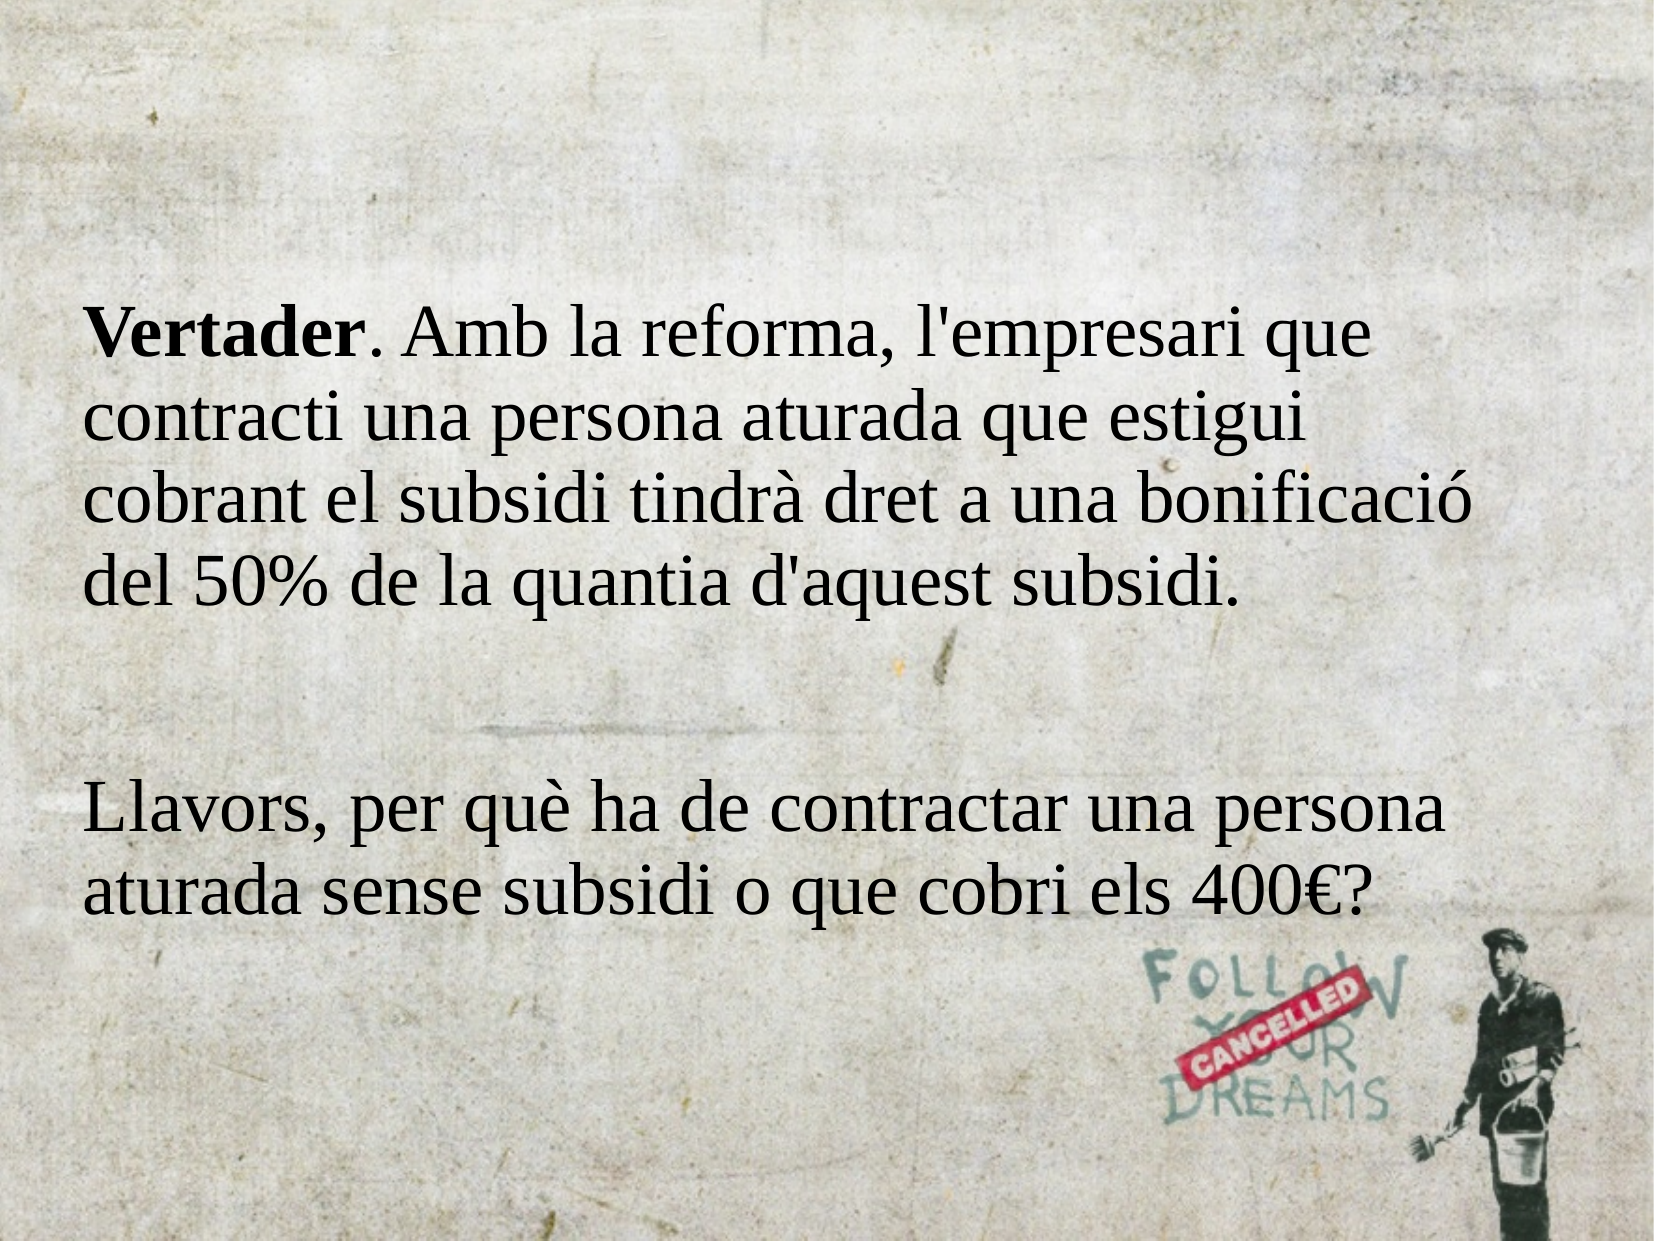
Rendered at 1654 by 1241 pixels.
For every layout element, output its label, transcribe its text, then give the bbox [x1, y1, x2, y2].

list Vertader. Amb la reforma, l'empresari que contracti una persona aturada que estigui cobrant el subsidi tindrà dret a una bonificació del 50% de la quantia d'aquest subsidi. Llavors, per què ha de contractar una persona aturada sense subsidi o que cobri els 400€? [82, 290, 1538, 1010]
picture [0, 0, 1654, 1241]
